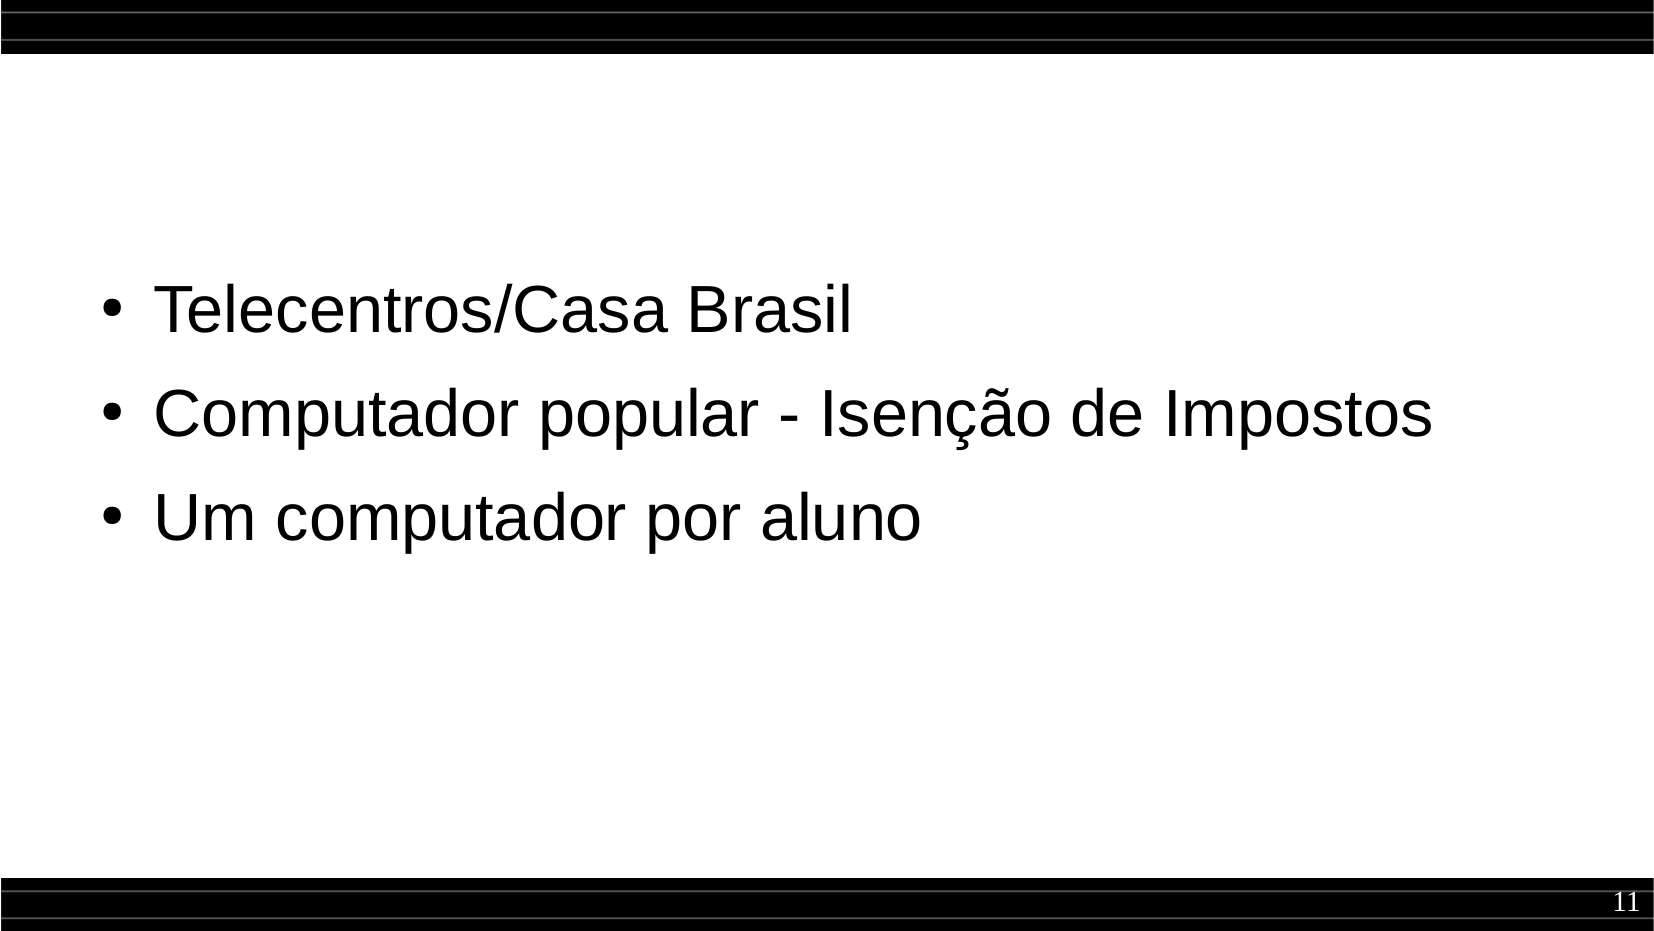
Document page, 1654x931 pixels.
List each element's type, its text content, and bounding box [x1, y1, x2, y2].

picture [1, 0, 1654, 54]
picture [1, 878, 1654, 931]
list Telecentros/Casa Brasil Computador popular - Isenção de Impostos Um computador por aluno [82, 271, 1571, 758]
